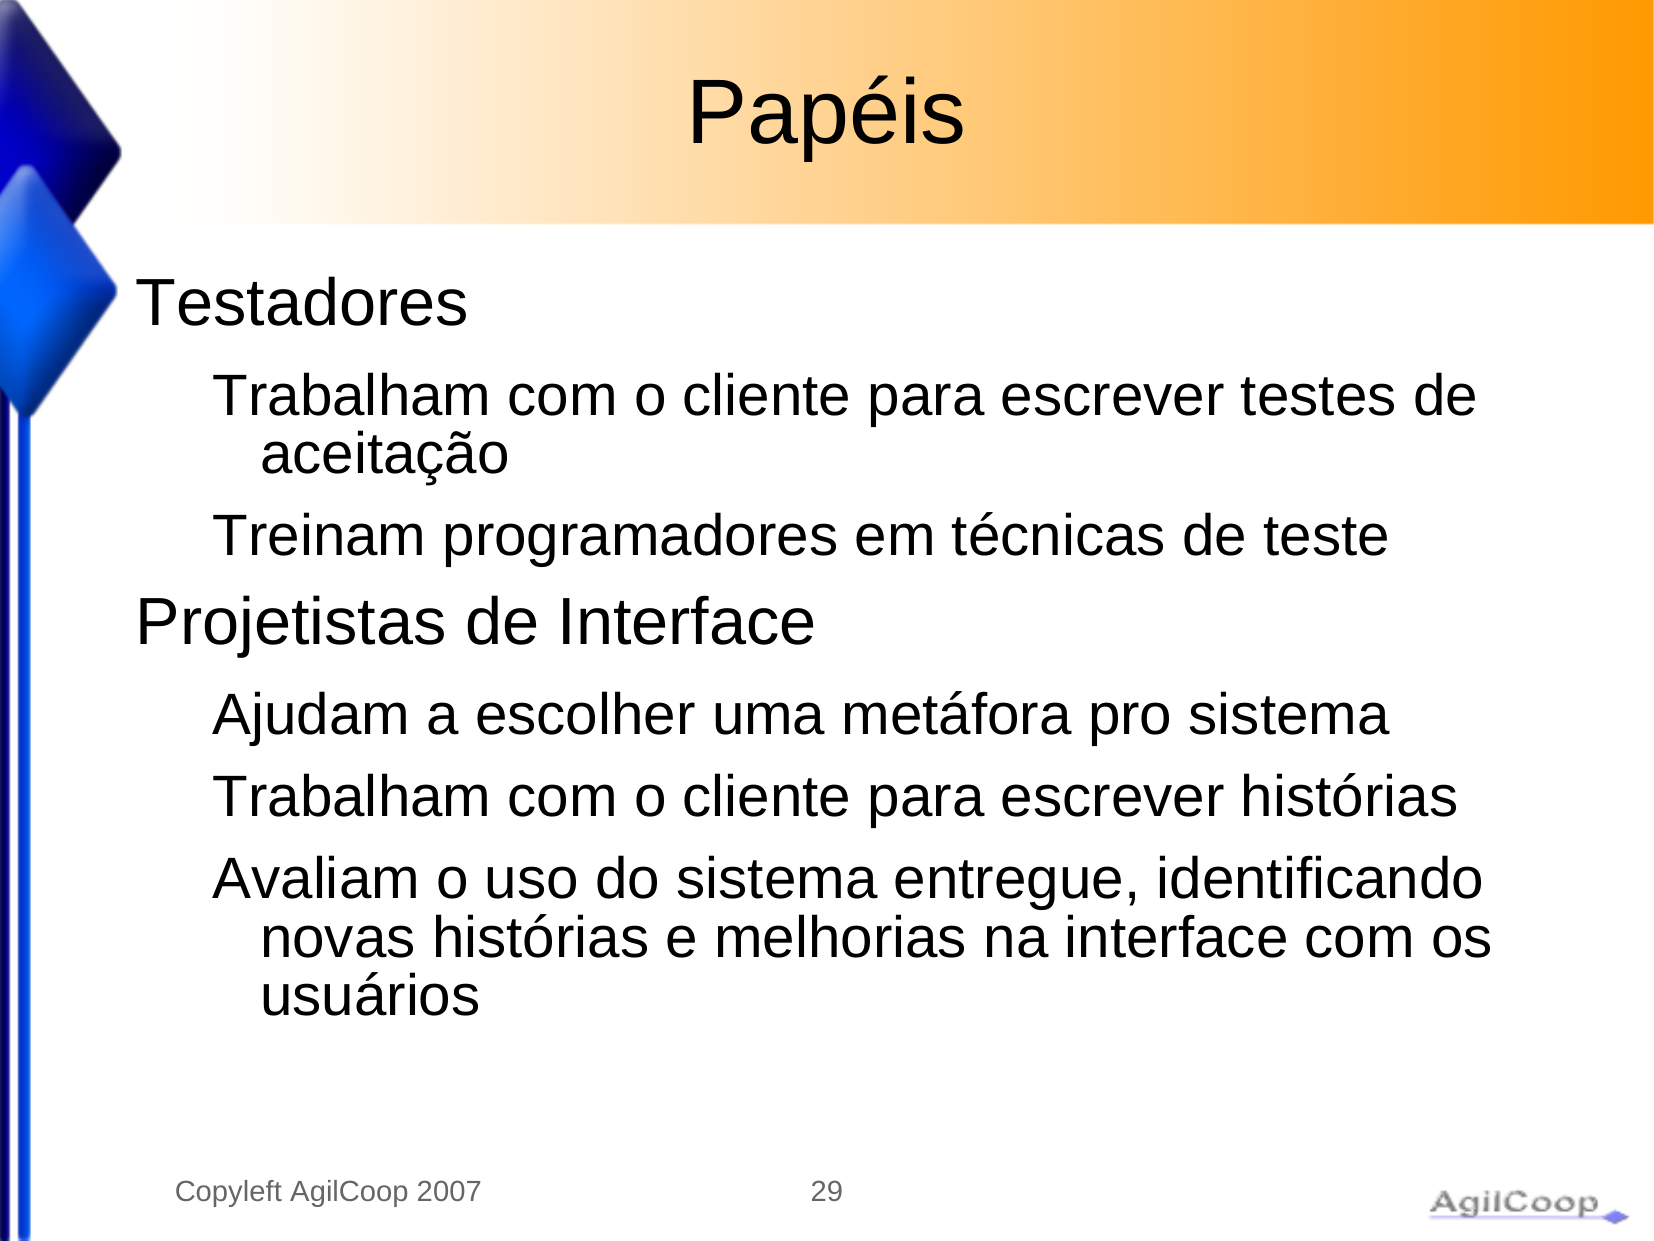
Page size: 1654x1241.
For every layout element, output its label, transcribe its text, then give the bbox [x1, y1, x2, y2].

list Testadores Trabalham com o cliente para escrever testes de aceitação Treinam programadores em técnicas de teste Projetistas de Interface Ajudam a escolher uma metáfora pro sistema Trabalham com o cliente para escrever histórias Avaliam o uso do sistema entregue, identificando novas histórias e melhorias na interface com os usuários [118, 271, 1607, 1123]
picture [0, 0, 1654, 1241]
title Papéis [82, 8, 1571, 216]
